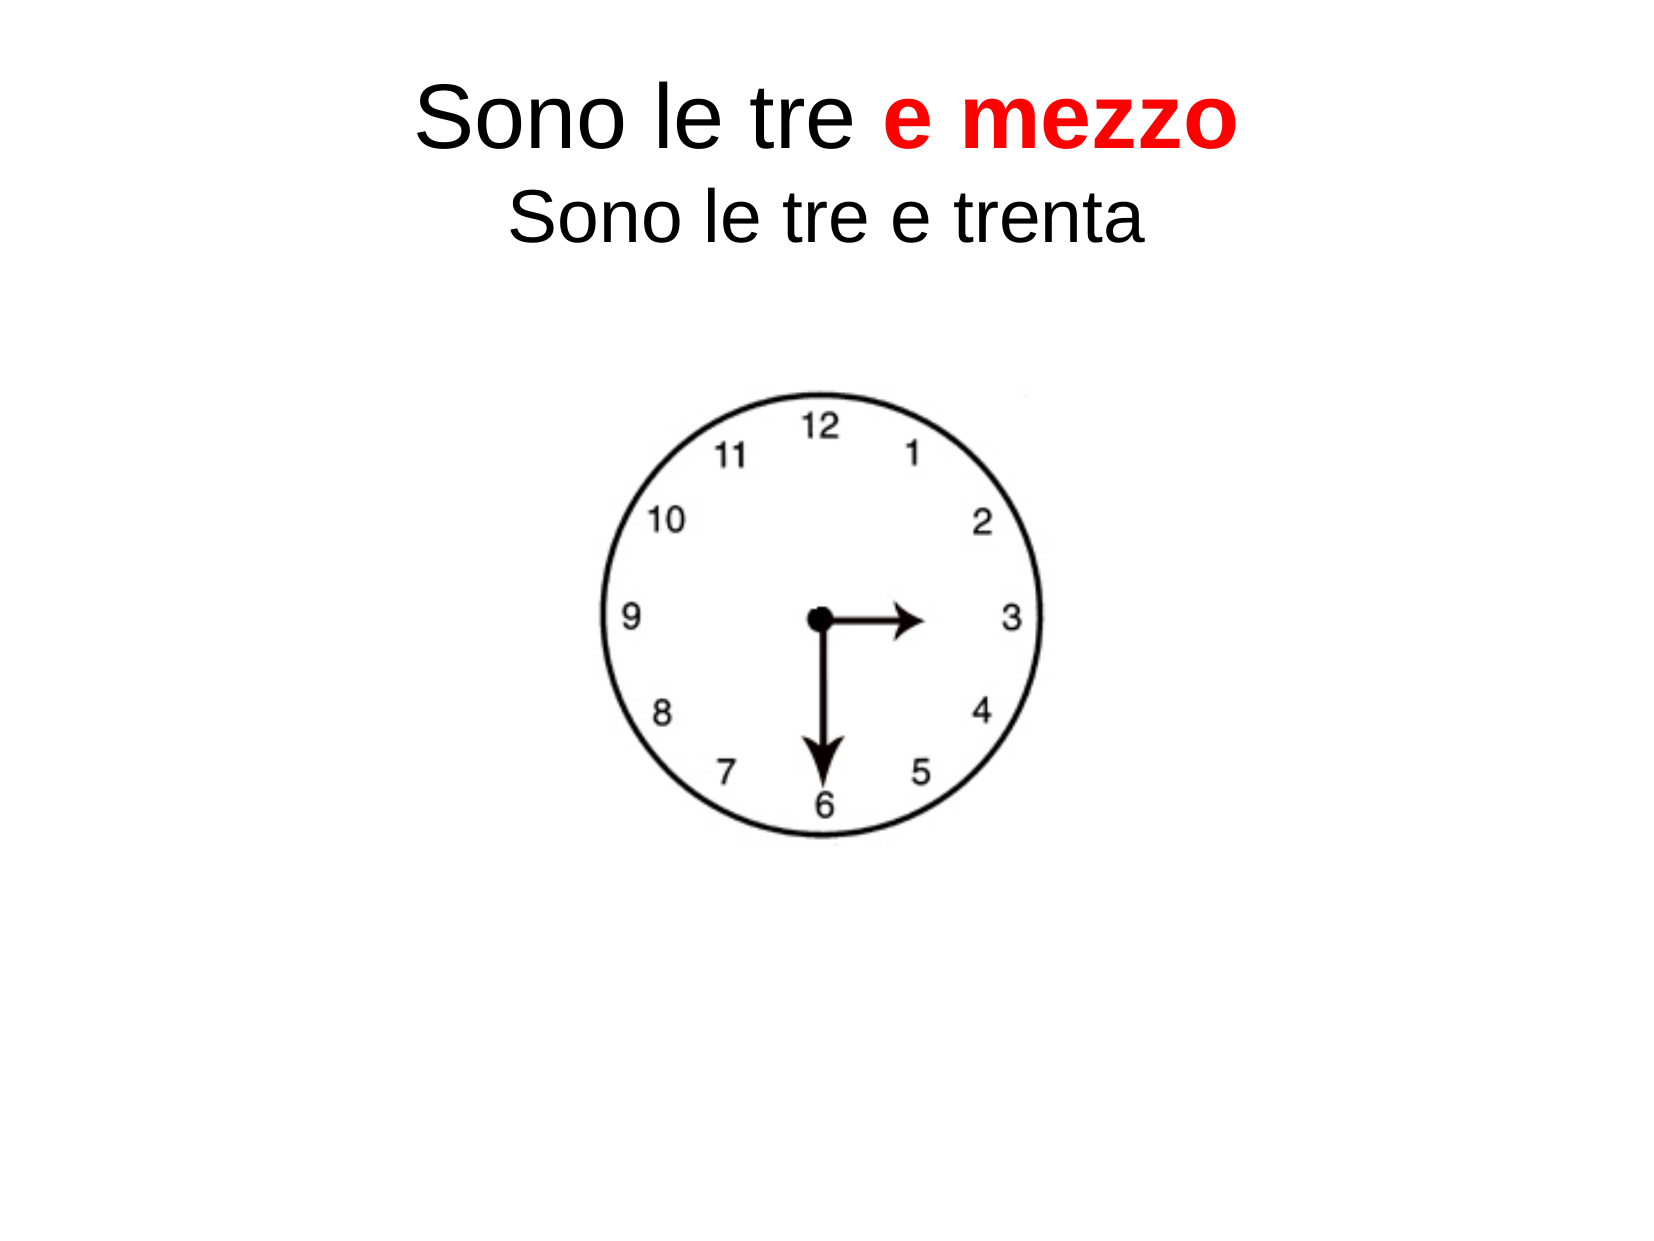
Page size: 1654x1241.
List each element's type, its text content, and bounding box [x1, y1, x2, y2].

title Sono le tre e mezzo Sono le tre e trenta [82, 49, 1571, 257]
picture [574, 368, 1080, 872]
